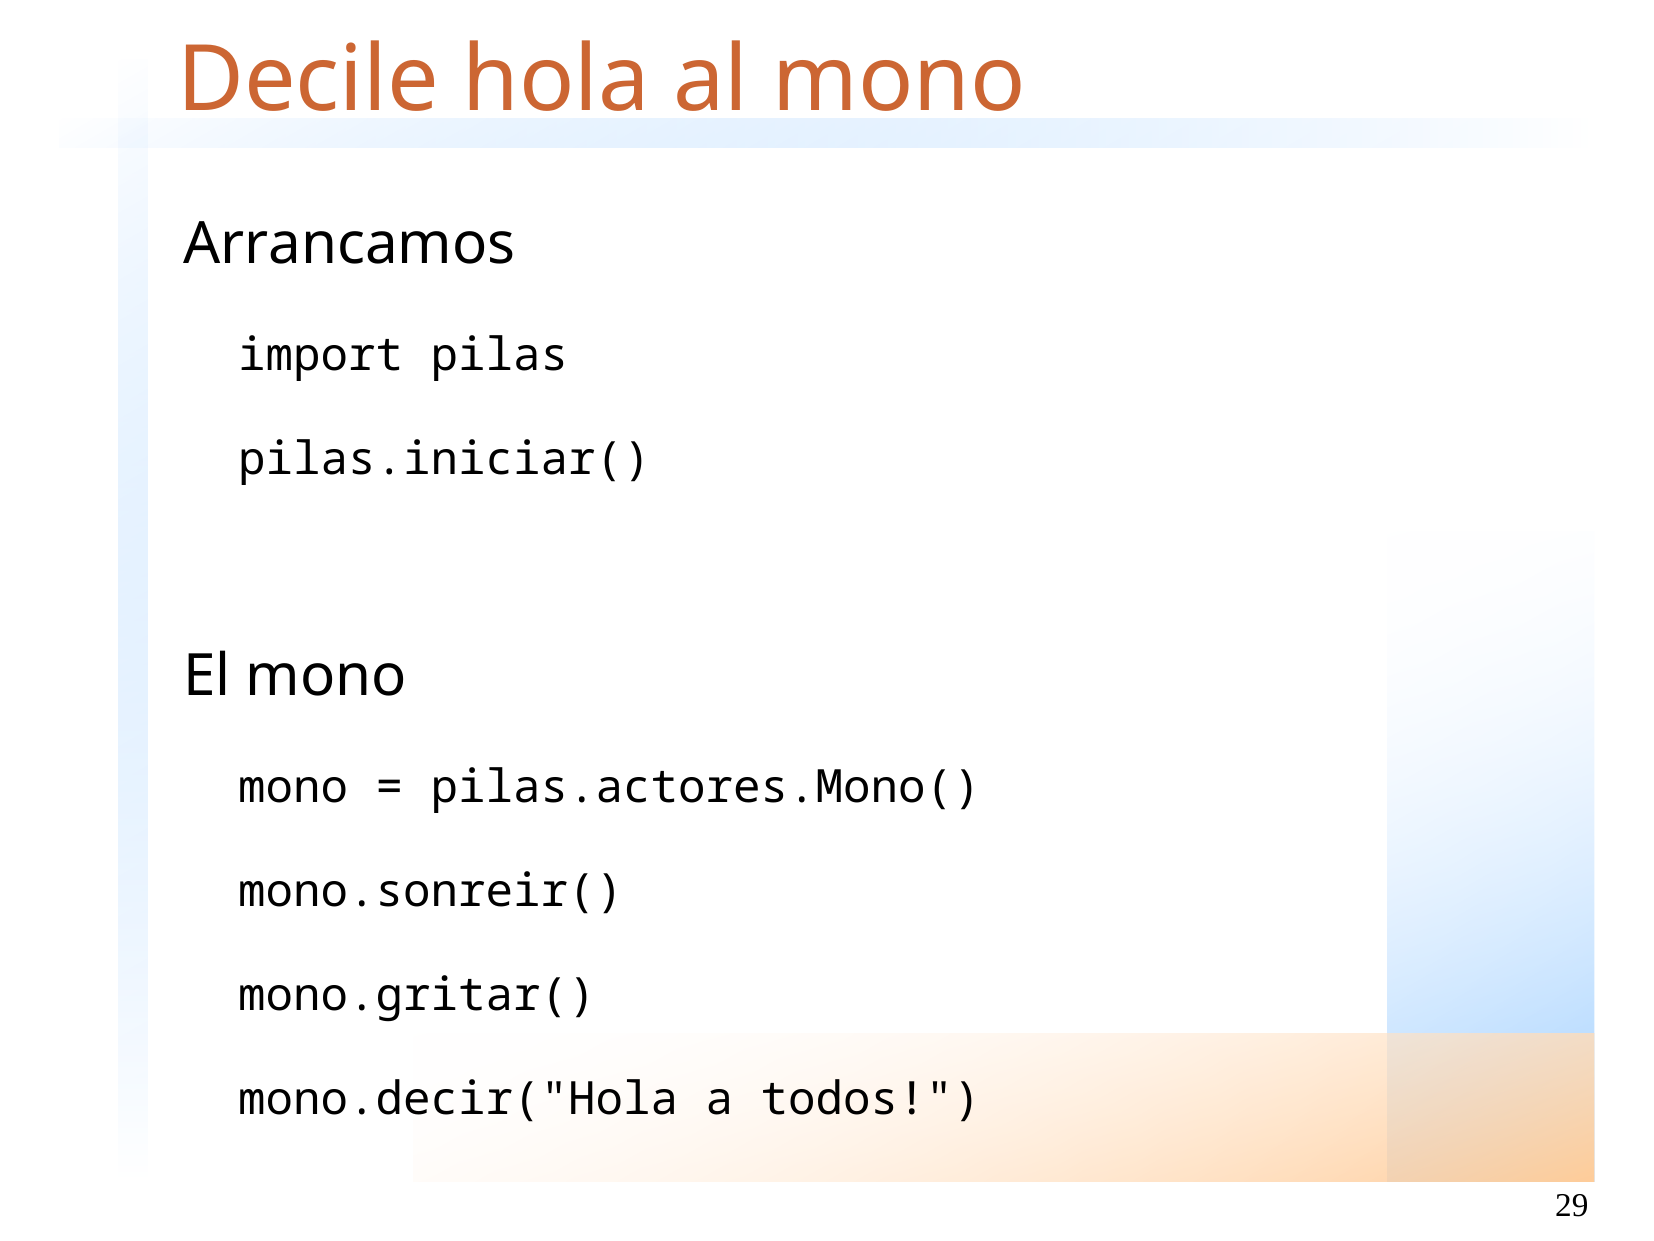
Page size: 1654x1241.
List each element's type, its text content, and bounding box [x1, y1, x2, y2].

text_box Arrancamos import pilas pilas.iniciar() El mono mono = pilas.actores.Mono() mono.sonreir() mono.gritar() mono.decir("Hola a todos!") [147, 147, 1595, 1182]
title Decile hola al mono [177, 0, 1595, 147]
